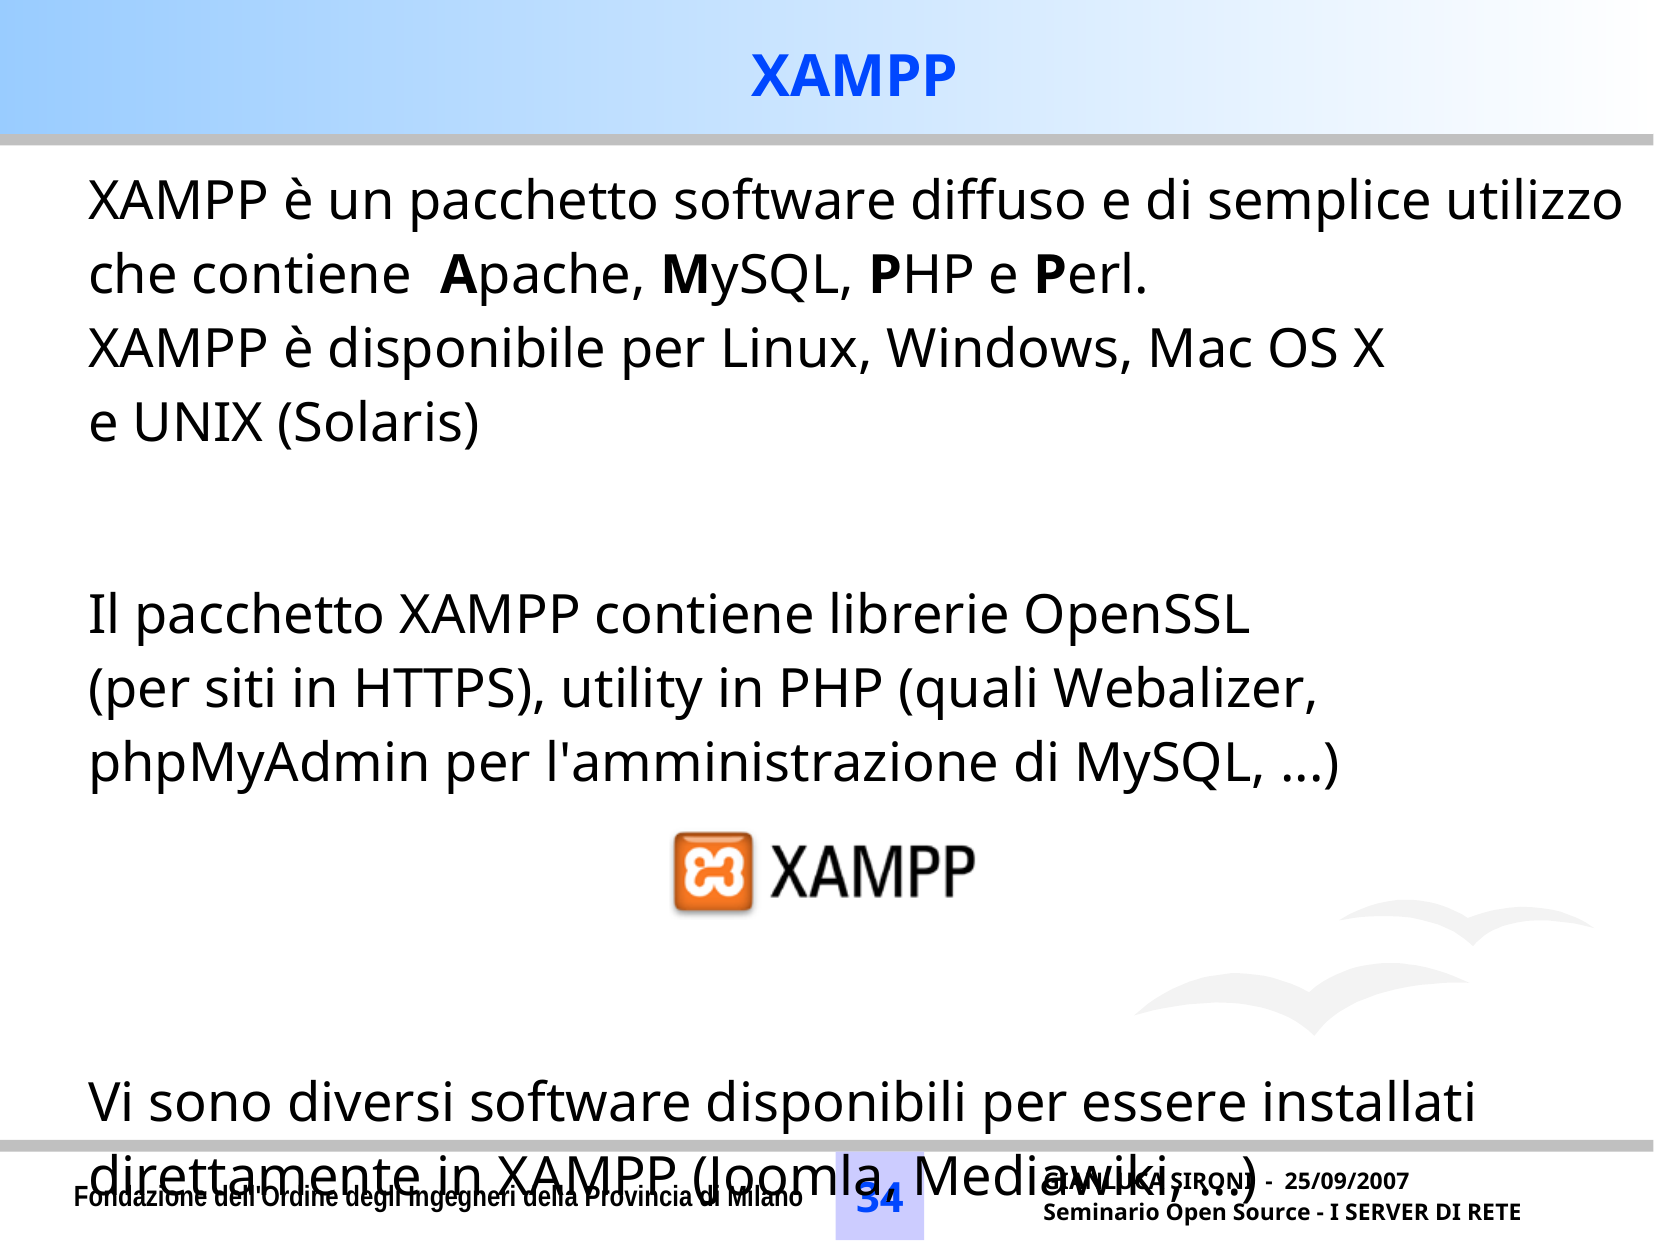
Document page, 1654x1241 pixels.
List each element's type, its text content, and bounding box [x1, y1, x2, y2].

list XAMPP è un pacchetto software diffuso e di semplice utilizzo che contiene Apache, MySQL, PHP e Perl. XAMPP è disponibile per Linux, Windows, Mac OS X e UNIX (Solaris) Il pacchetto XAMPP contiene librerie OpenSSL (per siti in HTTPS), utility in PHP (quali Webalizer, phpMyAdmin per l'amministrazione di MySQL, ...) Vi sono diversi software disponibili per essere installati direttamente in XAMPP (Joomla, Mediawiki, ...) [88, 161, 1654, 1187]
title XAMPP [85, 0, 1654, 148]
picture [669, 827, 983, 921]
